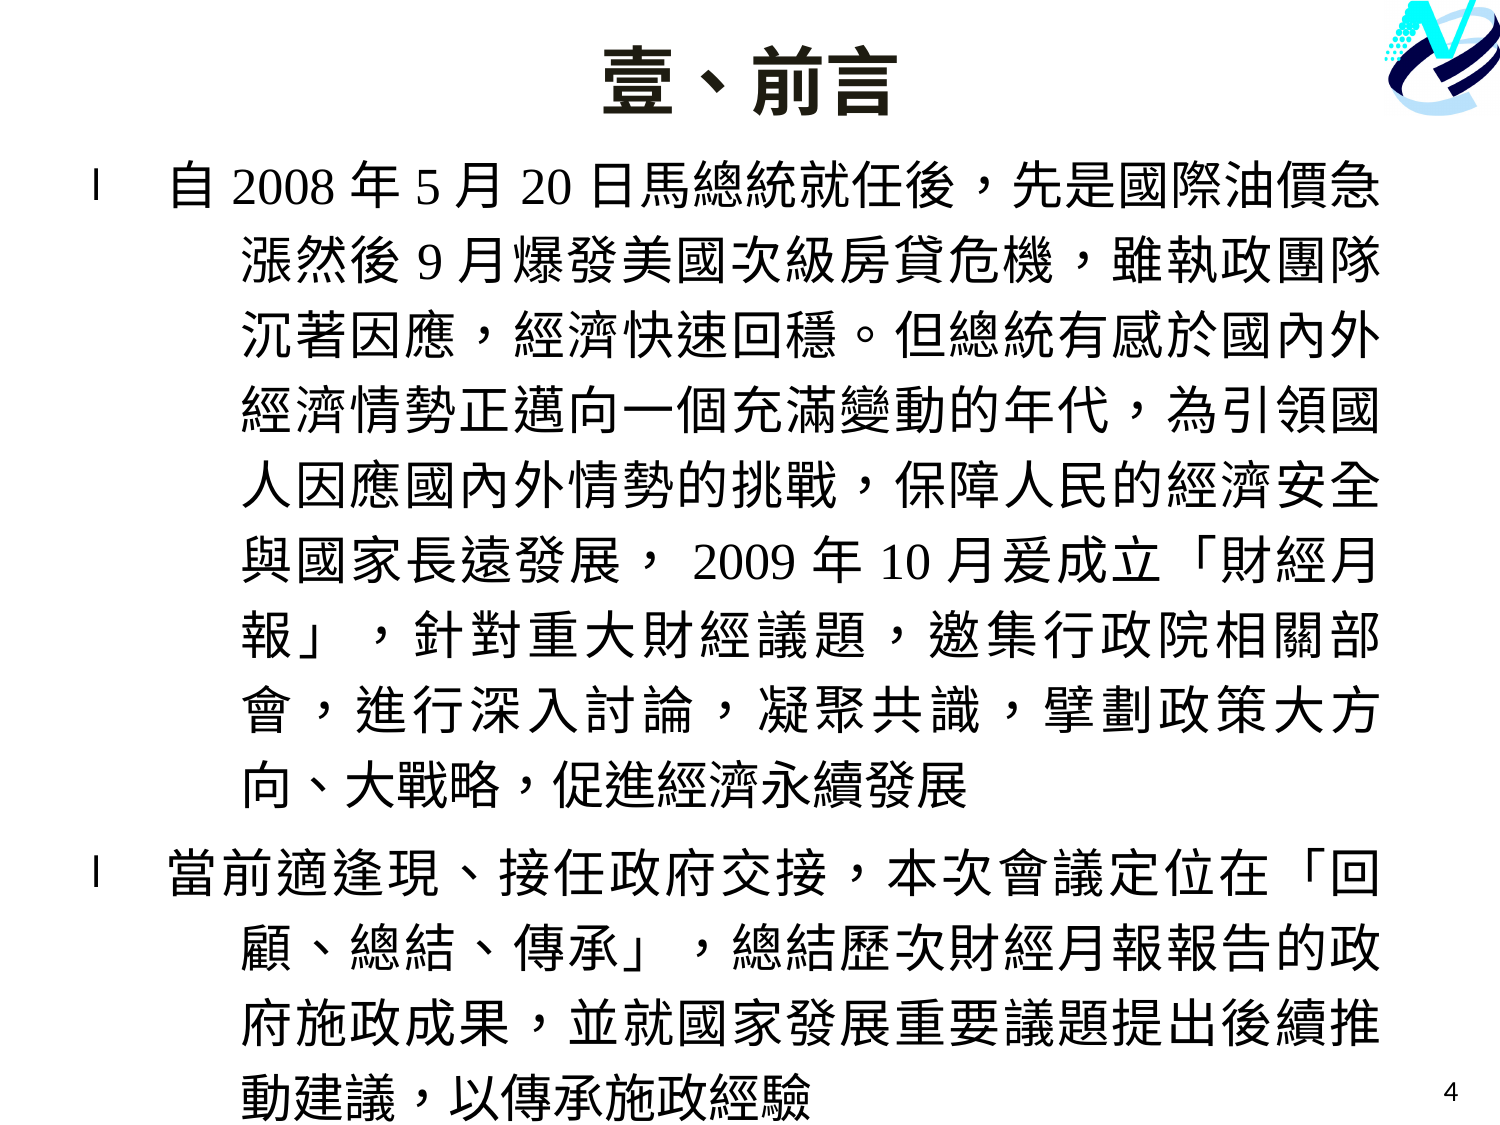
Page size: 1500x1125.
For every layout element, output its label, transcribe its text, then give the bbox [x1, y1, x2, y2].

text_box 壹、前言 [0, 16, 1500, 142]
text_box 自2008年5月20日馬總統就任後，先是國際油價急漲然後9月爆發美國次級房貸危機，雖執政團隊沉著因應，經濟快速回穩。但總統有感於國內外經濟情勢正邁向一個充滿變動的年代，為引領國人因應國內外情勢的挑戰，保障人民的經濟安全與國家長遠發展，2009年10月爰成立「財經月報」，針對重大財經議題，邀集行政院相關部會，進行深入討論，凝聚共識，擘劃政策大方向、大戰略，促進經濟永續發展 當前適逢現、接任政府交接，本次會議定位在「回顧、總結、傳承」，總結歷次財經月報報告的政府施政成果，並就國家發展重要議題提出後續推動建議，以傳承施政經驗 [75, 142, 1398, 1064]
